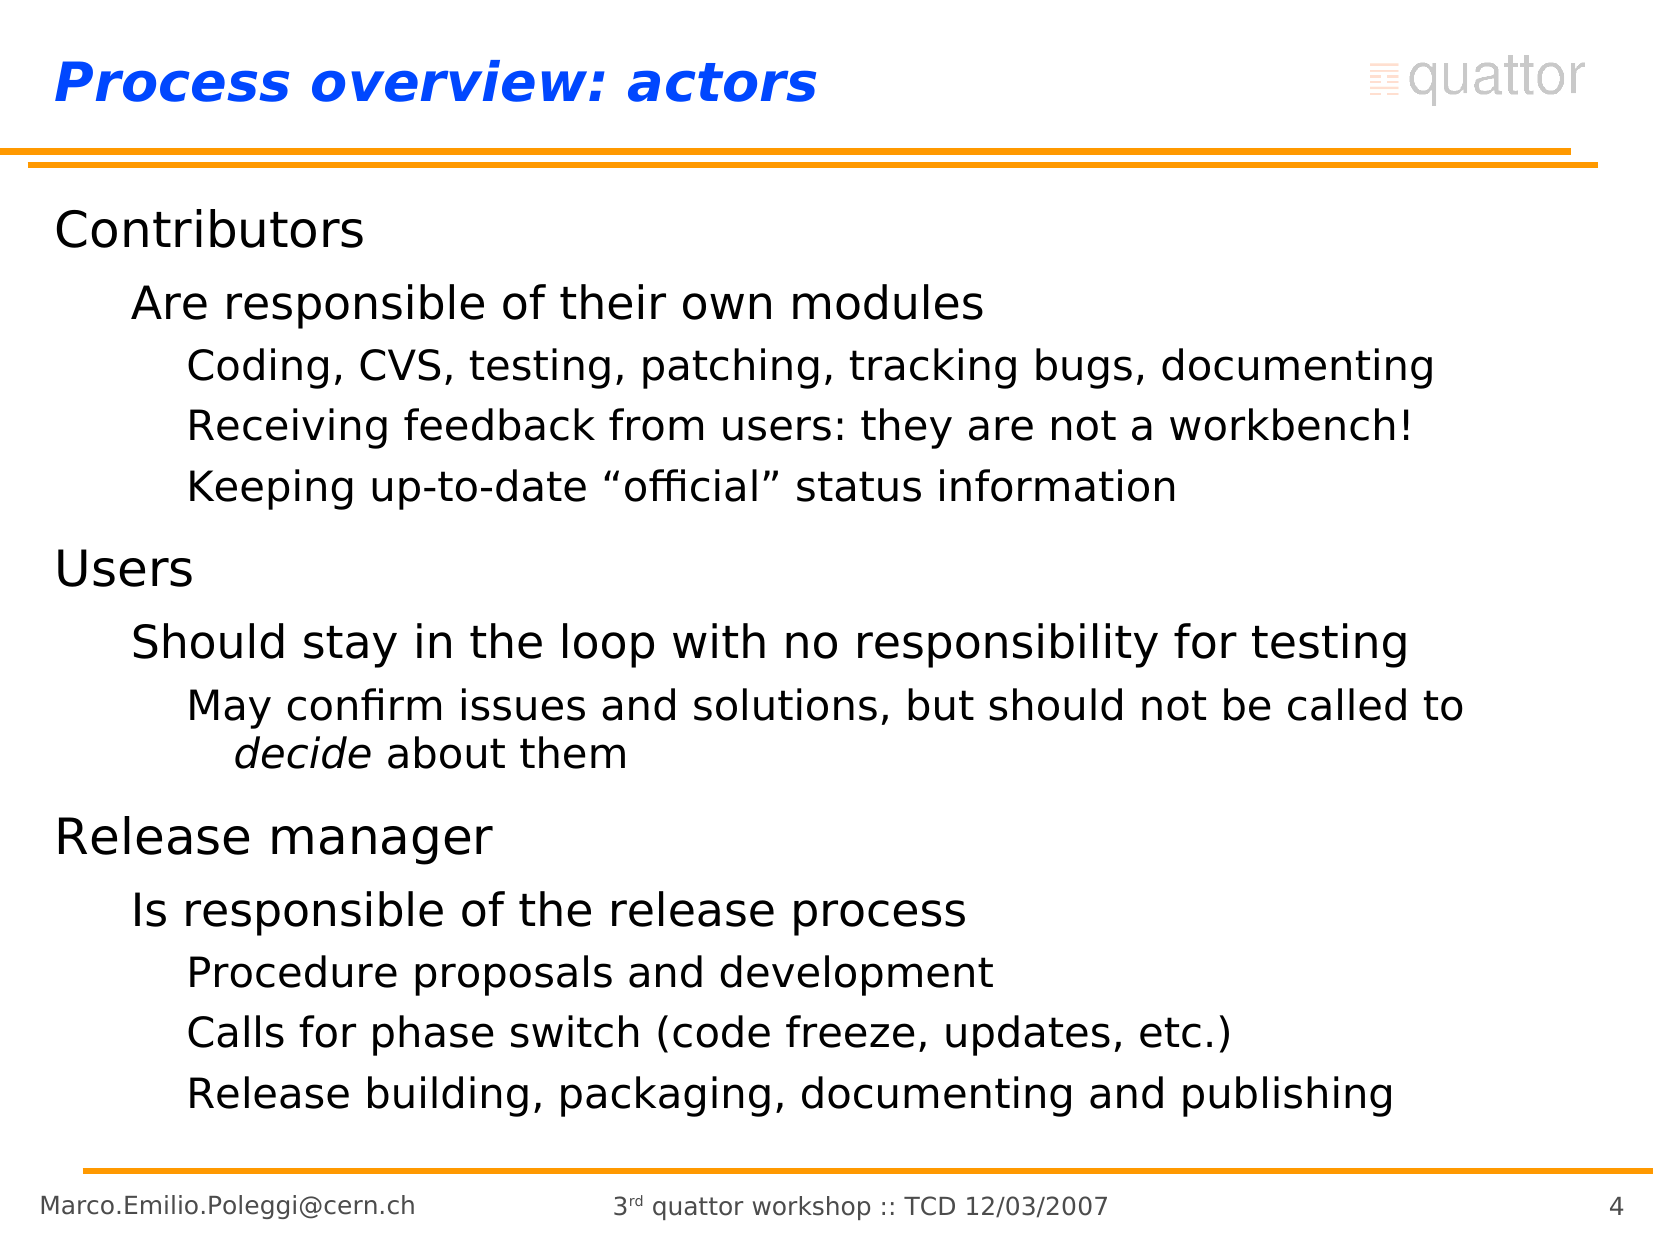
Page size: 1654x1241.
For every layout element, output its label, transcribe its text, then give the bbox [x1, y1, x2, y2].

title Process overview: actors [55, 48, 1241, 116]
list Contributors Are responsible of their own modules Coding, CVS, testing, patching, tracking bugs, documenting Receiving feedback from users: they are not a workbench! Keeping up-to-date “official” status information Users Should stay in the loop with no responsibility for testing May confirm issues and solutions, but should not be called to decide about them Release manager Is responsible of the release process Procedure proposals and development Calls for phase switch (code freeze, updates, etc.) Release building, packaging, documenting and publishing [55, 200, 1582, 1118]
